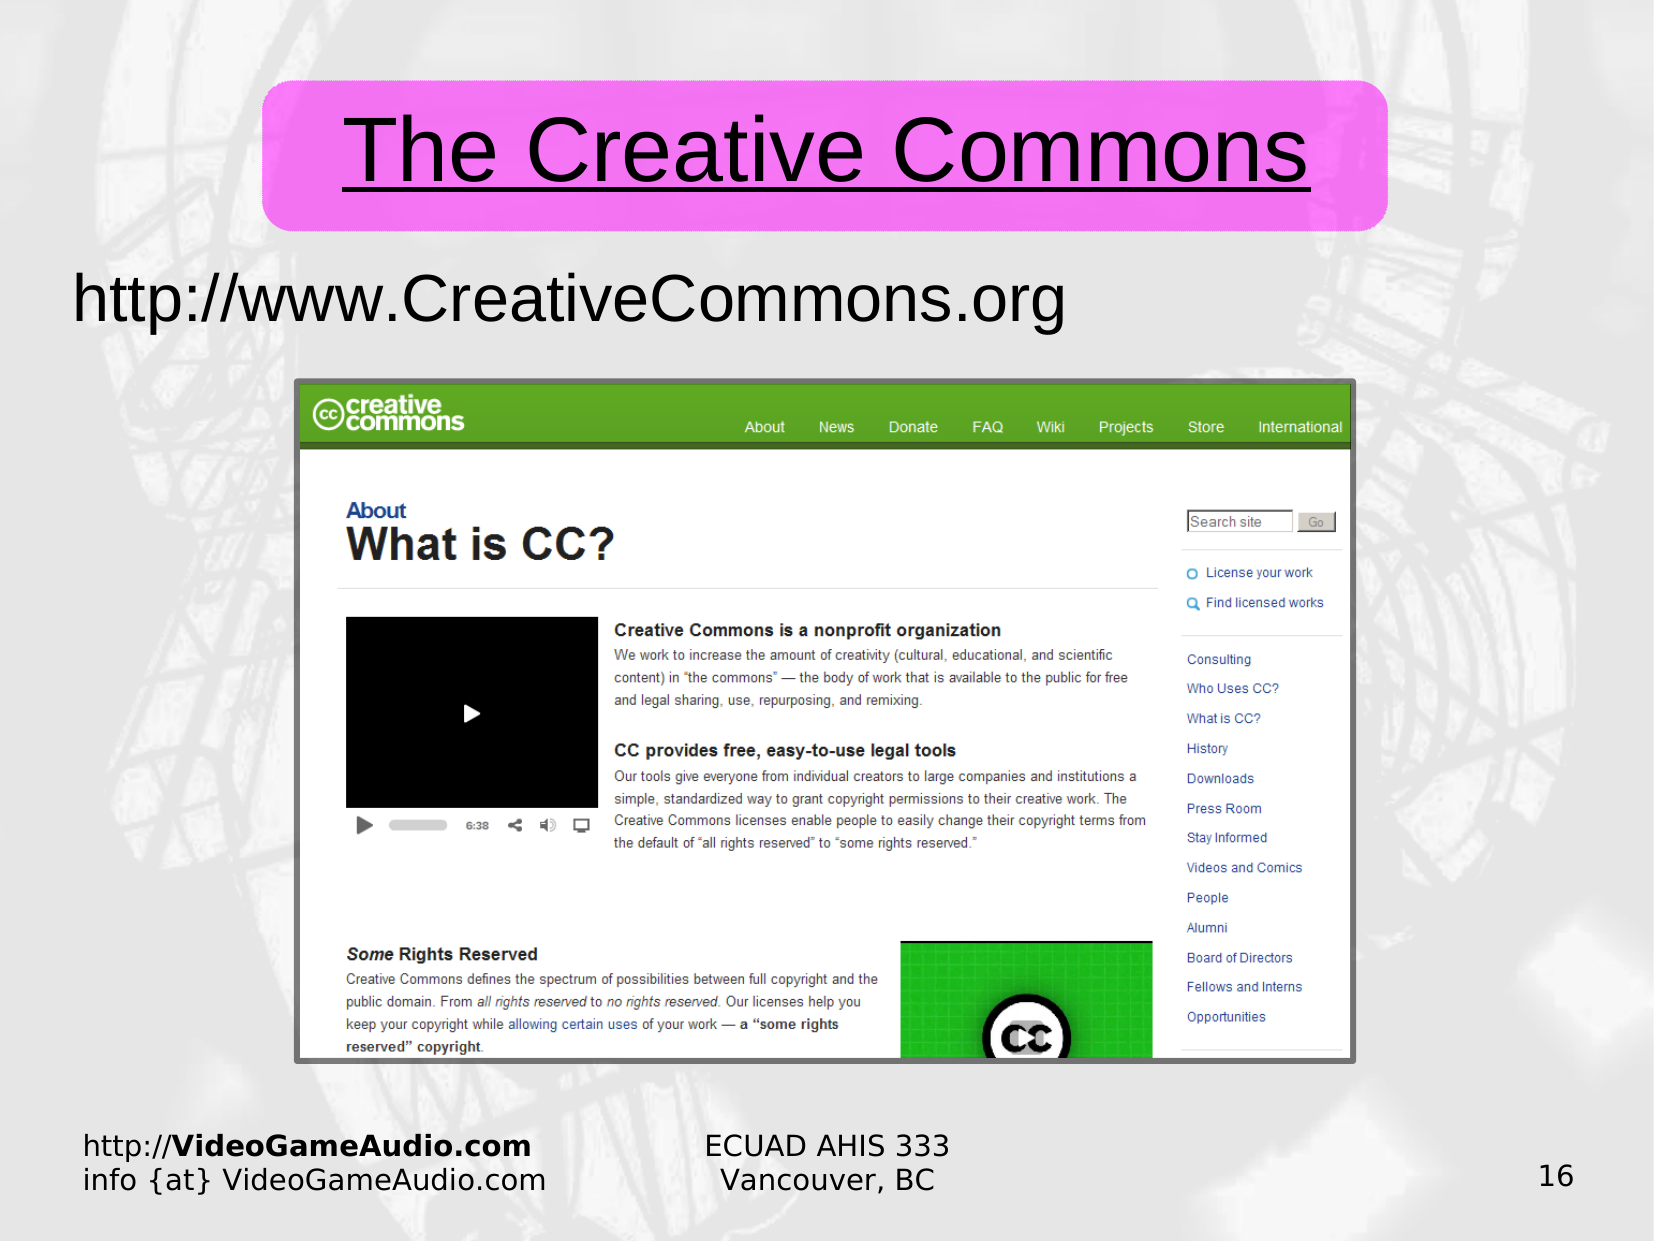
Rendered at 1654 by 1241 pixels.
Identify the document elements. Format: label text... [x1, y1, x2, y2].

picture [0, 0, 1654, 1241]
title The Creative Commons [82, 49, 1571, 257]
text_box http://www.CreativeCommons.org [57, 258, 1613, 468]
